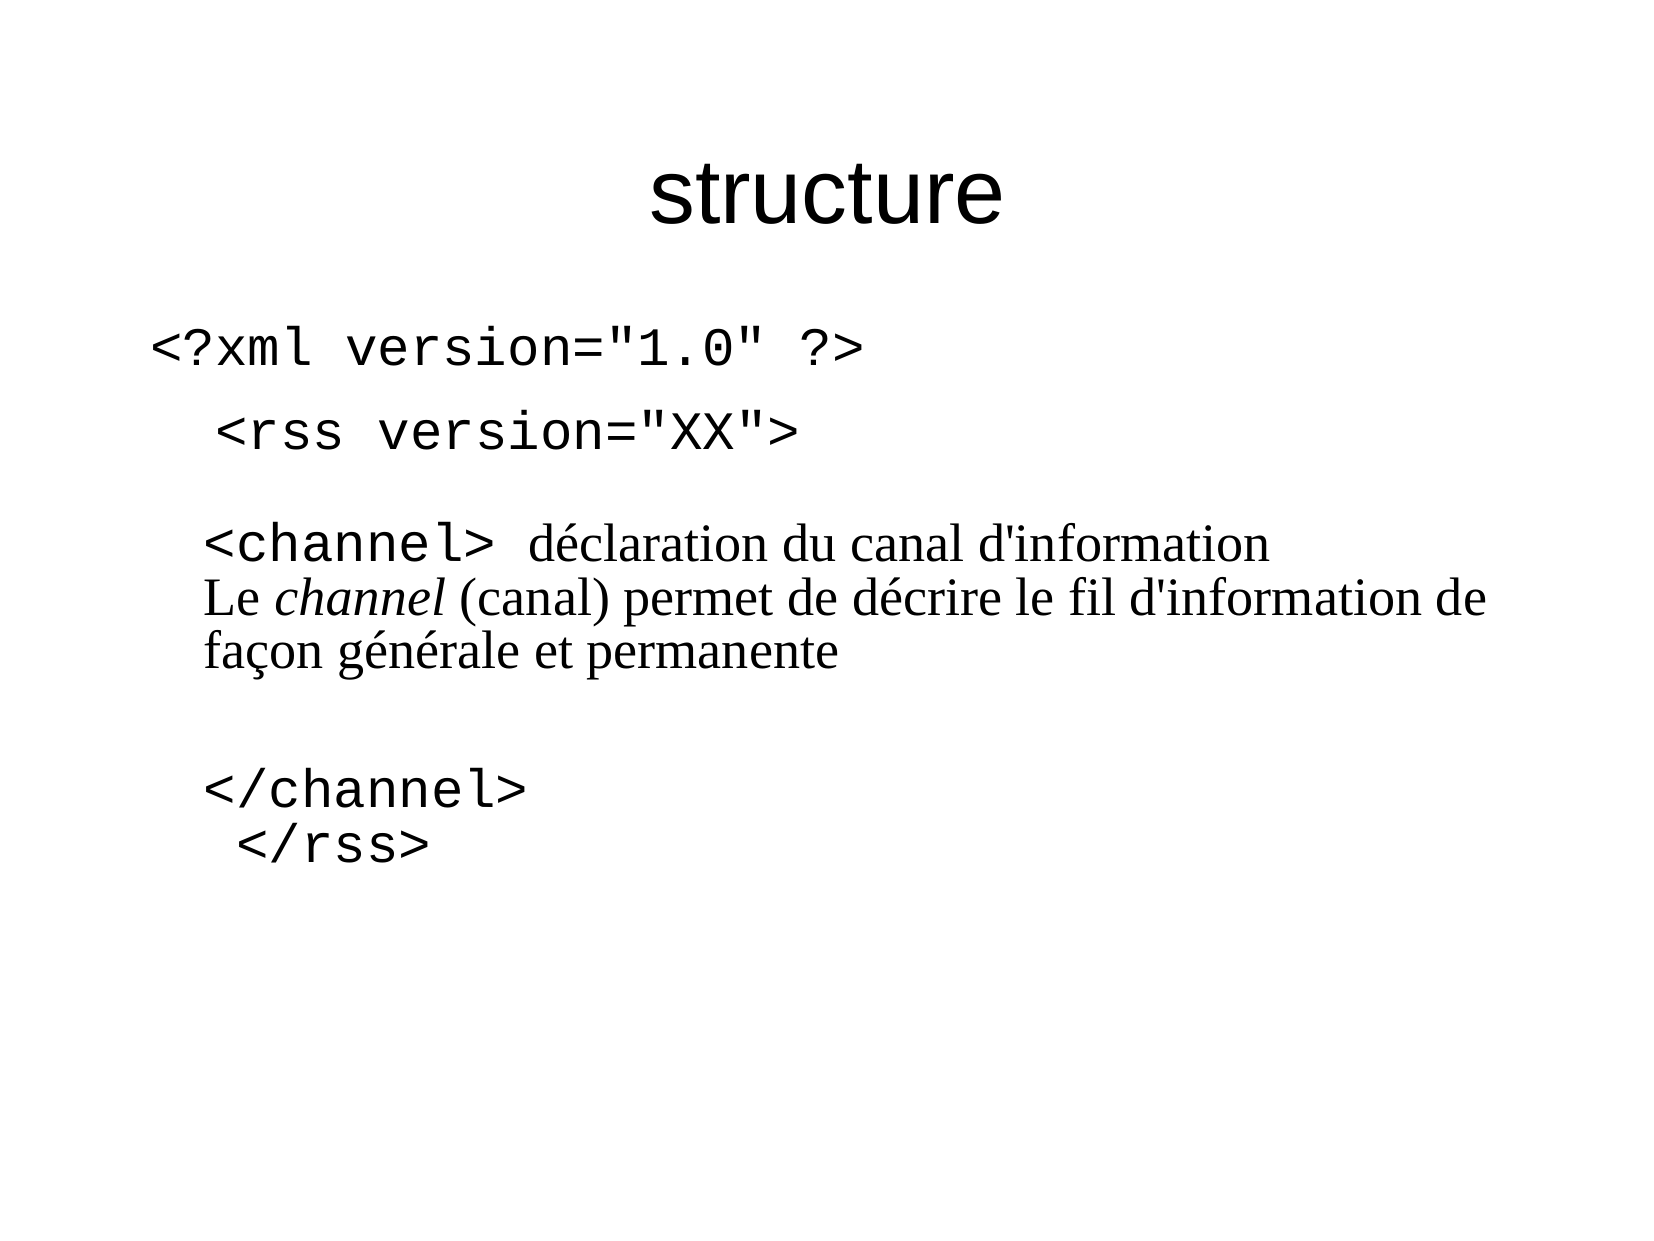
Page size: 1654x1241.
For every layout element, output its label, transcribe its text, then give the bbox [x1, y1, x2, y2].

title structure [121, 91, 1534, 299]
list <?xml version="1.0" ?> <rss version="XX"> <channel> déclaration du canal d'information Le channel (canal) permet de décrire le fil d'information de façon générale et permanente </channel> </rss> [132, 321, 1521, 1063]
